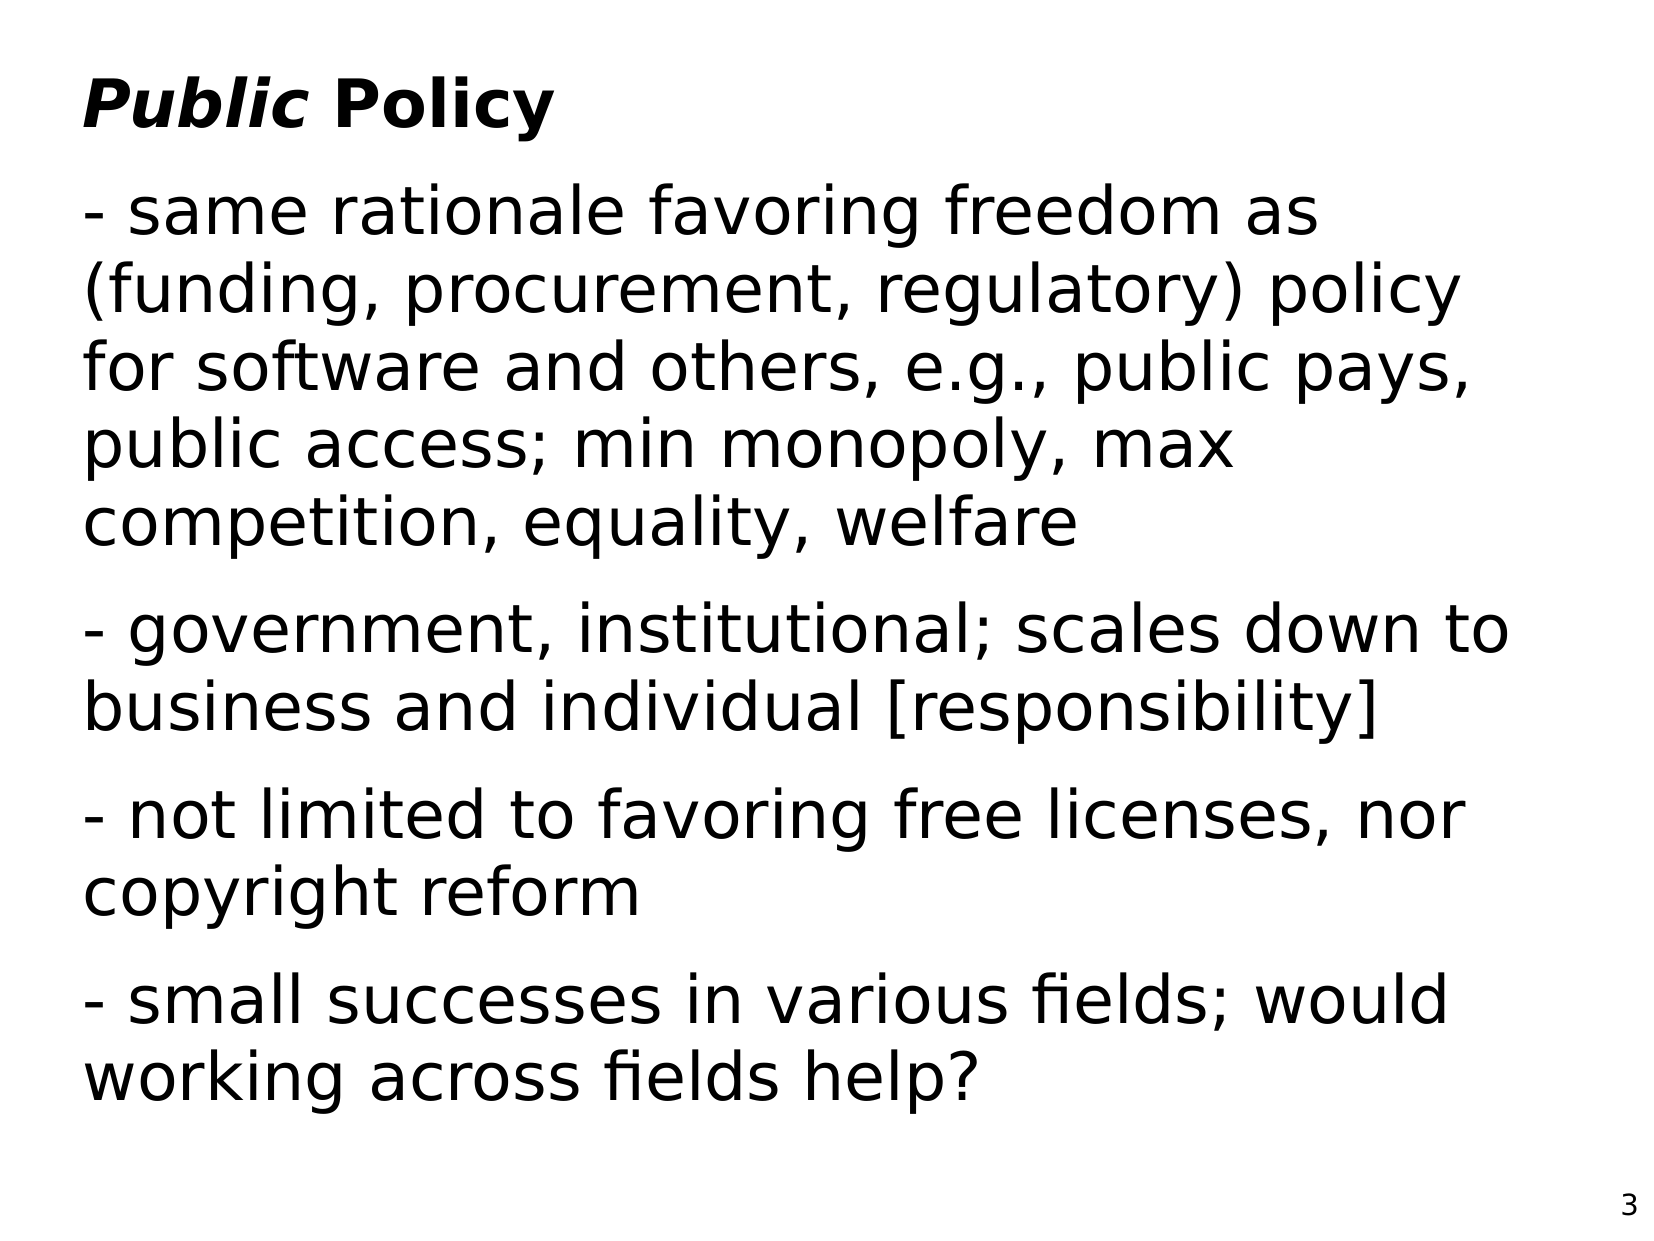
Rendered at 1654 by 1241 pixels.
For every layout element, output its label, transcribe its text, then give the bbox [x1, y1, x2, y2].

list Public Policy - same rationale favoring freedom as (funding, procurement, regulatory) policy for software and others, e.g., public pays, public access; min monopoly, max competition, equality, welfare - government, institutional; scales down to business and individual [responsibility] - not limited to favoring free licenses, nor copyright reform - small successes in various fields; would working across fields help? [82, 65, 1571, 1225]
